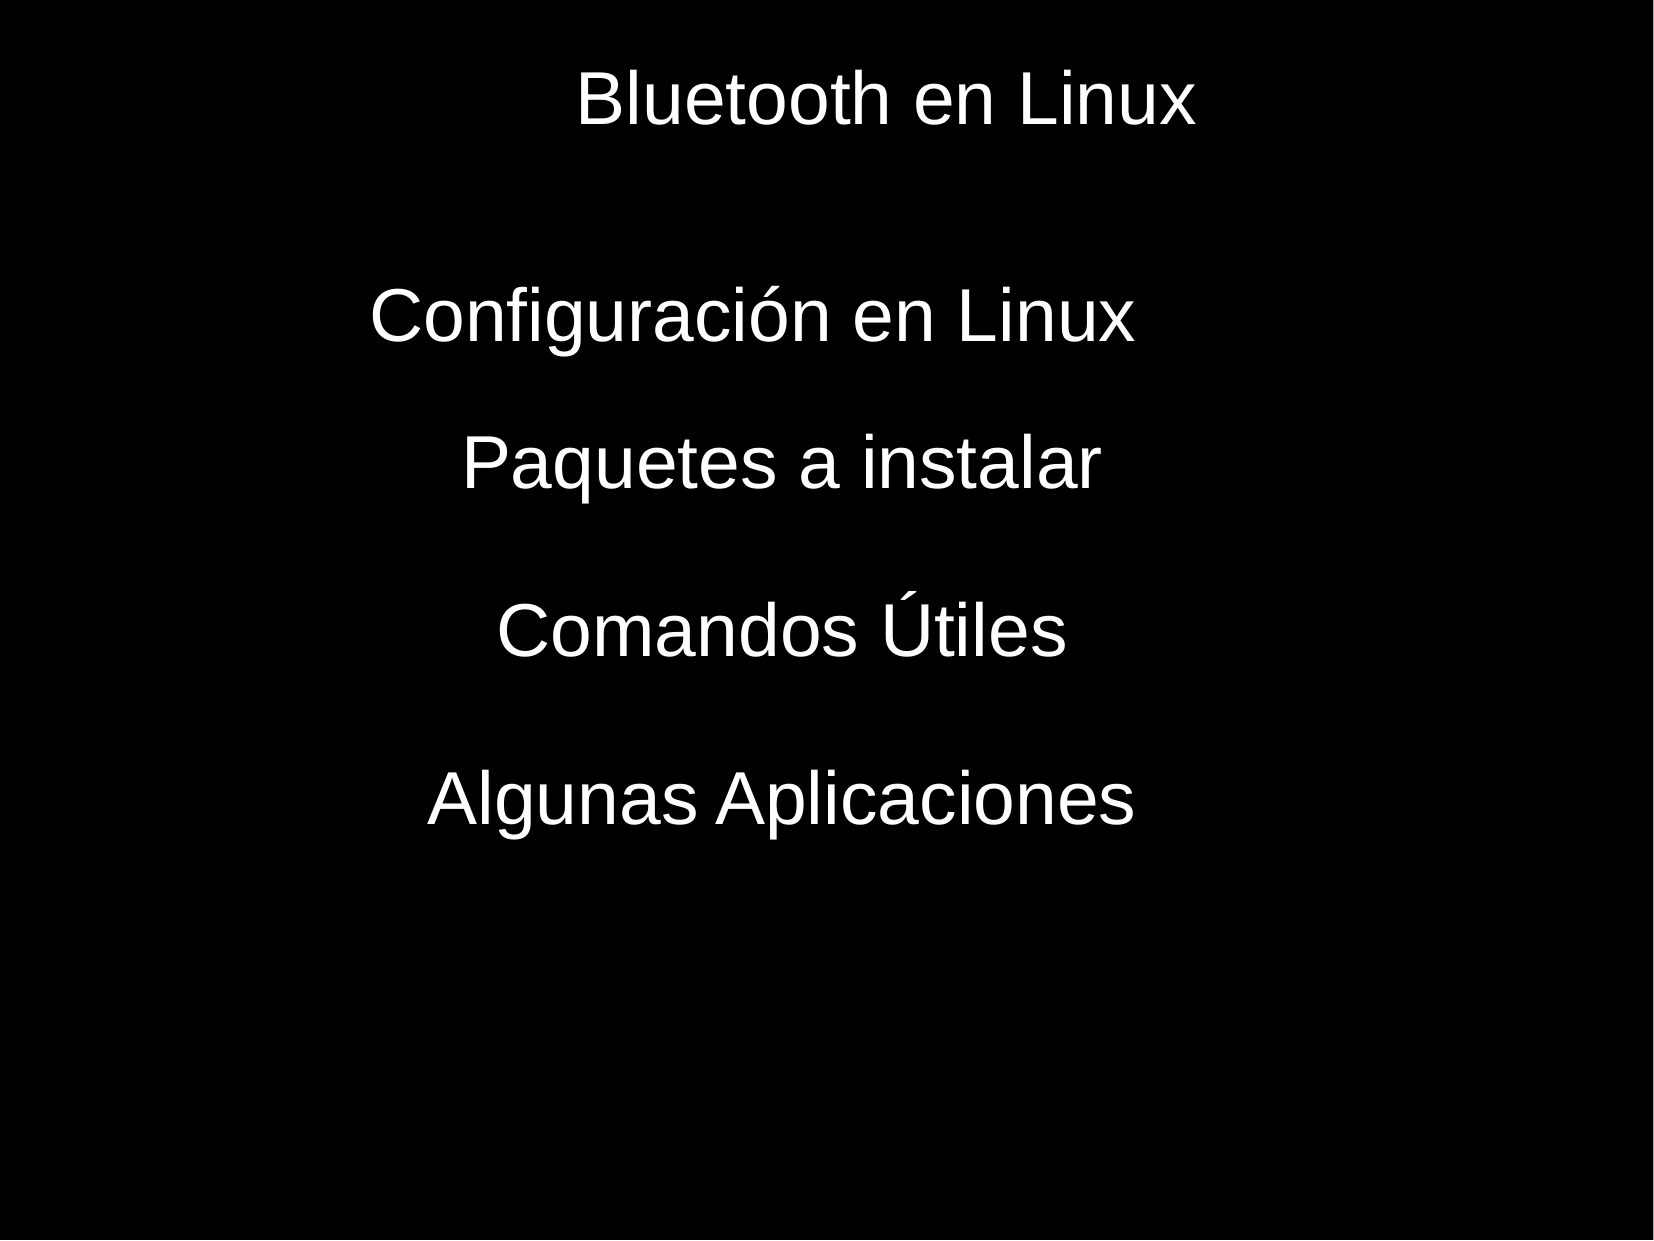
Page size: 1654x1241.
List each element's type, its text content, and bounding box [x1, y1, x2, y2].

text_box Bluetooth en Linux [561, 49, 1213, 148]
text_box Configuración en Linux [354, 265, 1152, 365]
text_box Paquetes a instalar Comandos Útiles Algunas Aplicaciones [412, 413, 1152, 1017]
